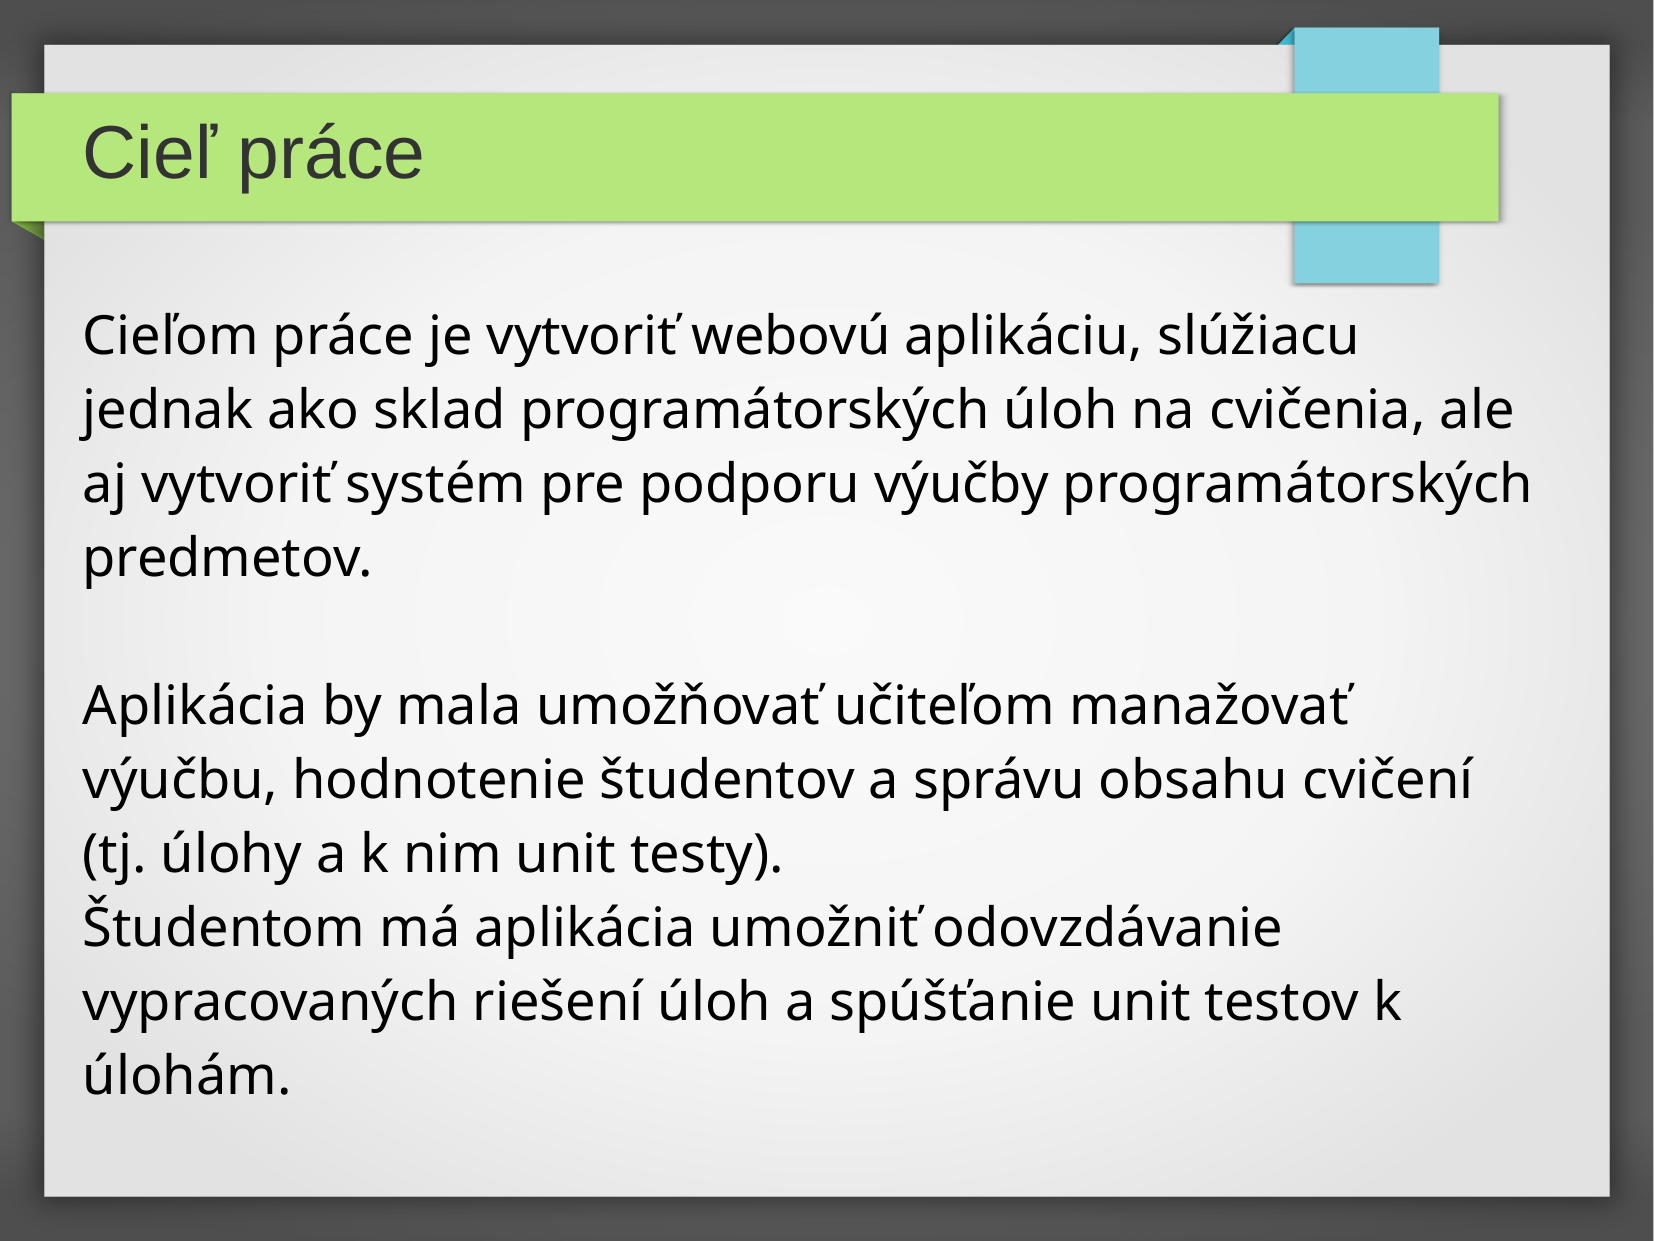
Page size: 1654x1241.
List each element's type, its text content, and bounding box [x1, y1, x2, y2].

picture [0, 0, 1654, 1241]
title Cieľ práce [82, 49, 1250, 257]
subtitle Cieľom práce je vytvoriť webovú aplikáciu, slúžiacu jednak ako sklad programátorských úloh na cvičenia, ale aj vytvoriť systém pre podporu výučby programátorských predmetov. Aplikácia by mala umožňovať učiteľom manažovať výučbu, hodnotenie študentov a správu obsahu cvičení (tj. úlohy a k nim unit testy). Študentom má aplikácia umožniť odovzdávanie vypracovaných riešení úloh a spúšťanie unit testov k úlohám. [82, 341, 1538, 1066]
